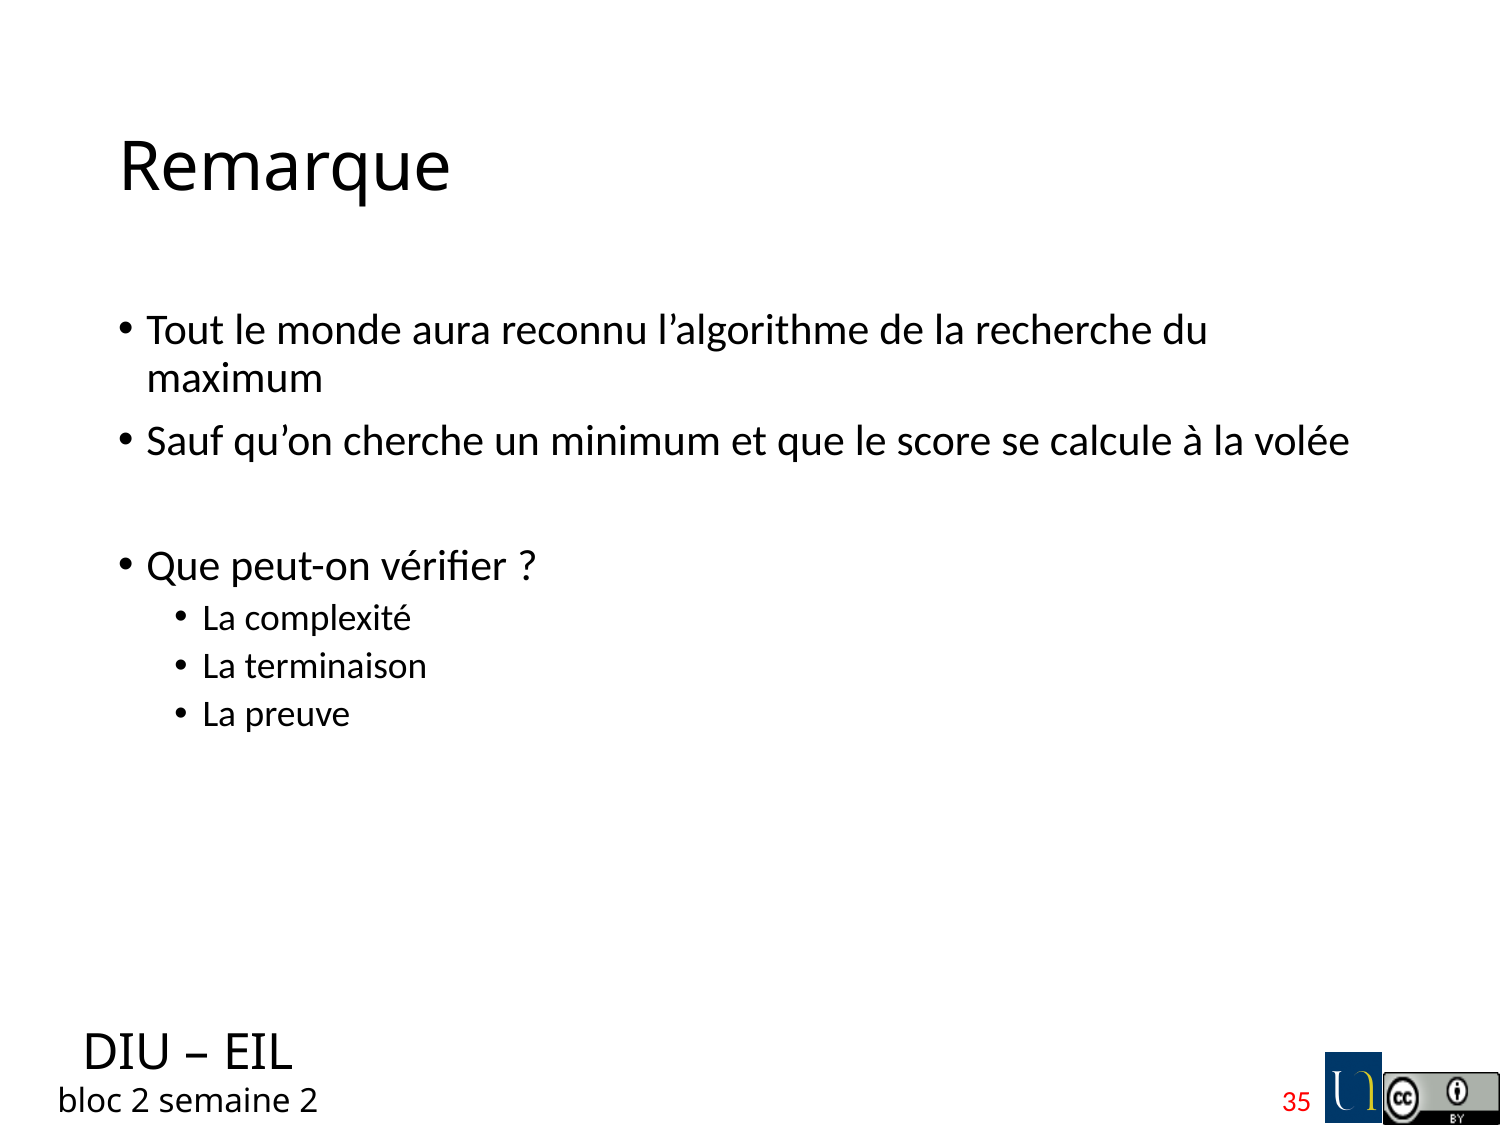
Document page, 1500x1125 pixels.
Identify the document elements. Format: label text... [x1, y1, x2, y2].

title Remarque [103, 59, 1397, 278]
list Tout le monde aura reconnu l’algorithme de la recherche du maximum Sauf qu’on cherche un minimum et que le score se calcule à la volée Que peut-on vérifier ? La complexité La terminaison La preuve [103, 299, 1397, 1014]
picture [1383, 1072, 1500, 1125]
slide_number <numéro> [1240, 1070, 1327, 1125]
picture [1325, 1052, 1382, 1123]
